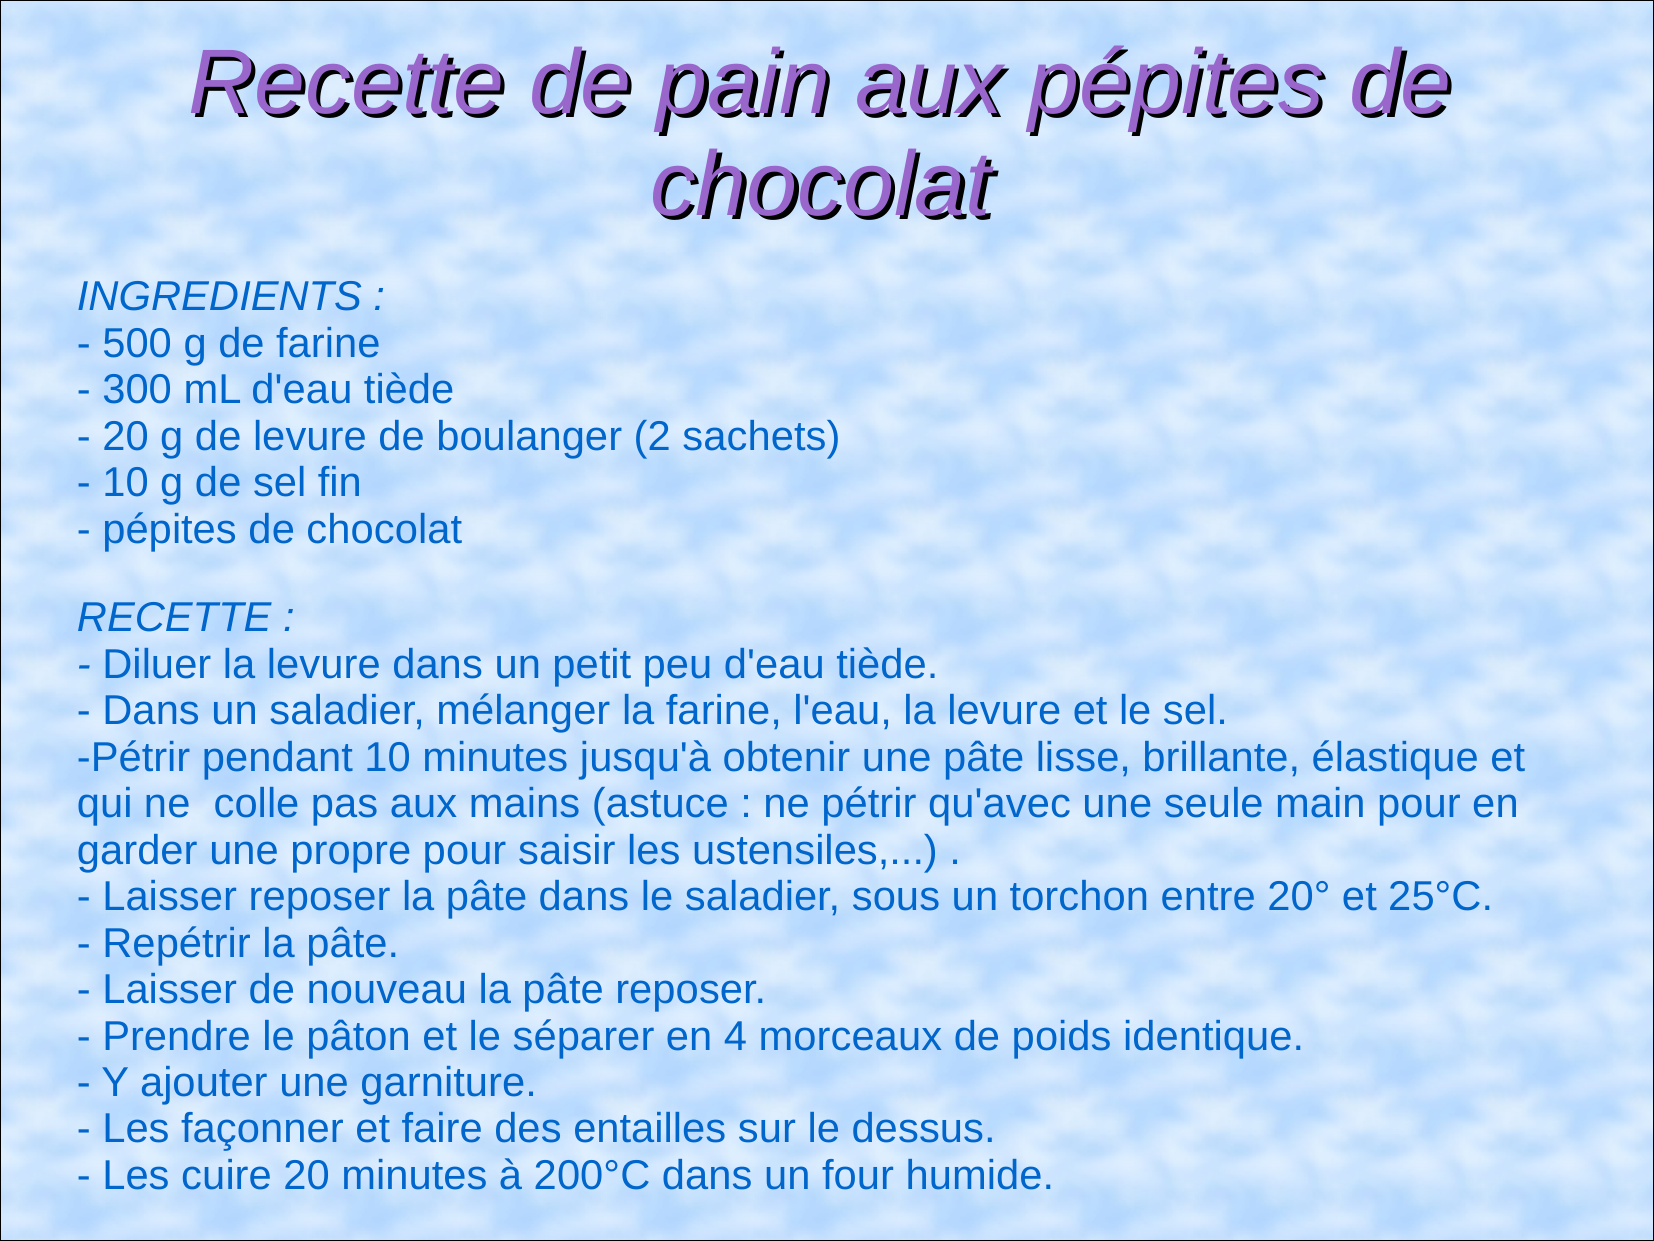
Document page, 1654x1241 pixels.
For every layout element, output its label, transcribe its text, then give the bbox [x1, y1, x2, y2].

title Recette de pain aux pépites de chocolat [76, 29, 1565, 237]
text_box [0, 0, 1654, 1241]
subtitle INGREDIENTS : - 500 g de farine - 300 mL d'eau tiède - 20 g de levure de boulanger (2 sachets) - 10 g de sel fin - pépites de chocolat RECETTE : - Diluer la levure dans un petit peu d'eau tiède. - Dans un saladier, mélanger la farine, l'eau, la levure et le sel. -Pétrir pendant 10 minutes jusqu'à obtenir une pâte lisse, brillante, élastique et qui ne colle pas aux mains (astuce : ne pétrir qu'avec une seule main pour en garder une propre pour saisir les ustensiles,...) . - Laisser reposer la pâte dans le saladier, sous un torchon entre 20° et 25°C. - Repétrir la pâte. - Laisser de nouveau la pâte reposer. - Prendre le pâton et le séparer en 4 morceaux de poids identique. - Y ajouter une garniture. - Les façonner et faire des entailles sur le dessus. - Les cuire 20 minutes à 200°C dans un four humide. [76, 270, 1565, 1201]
